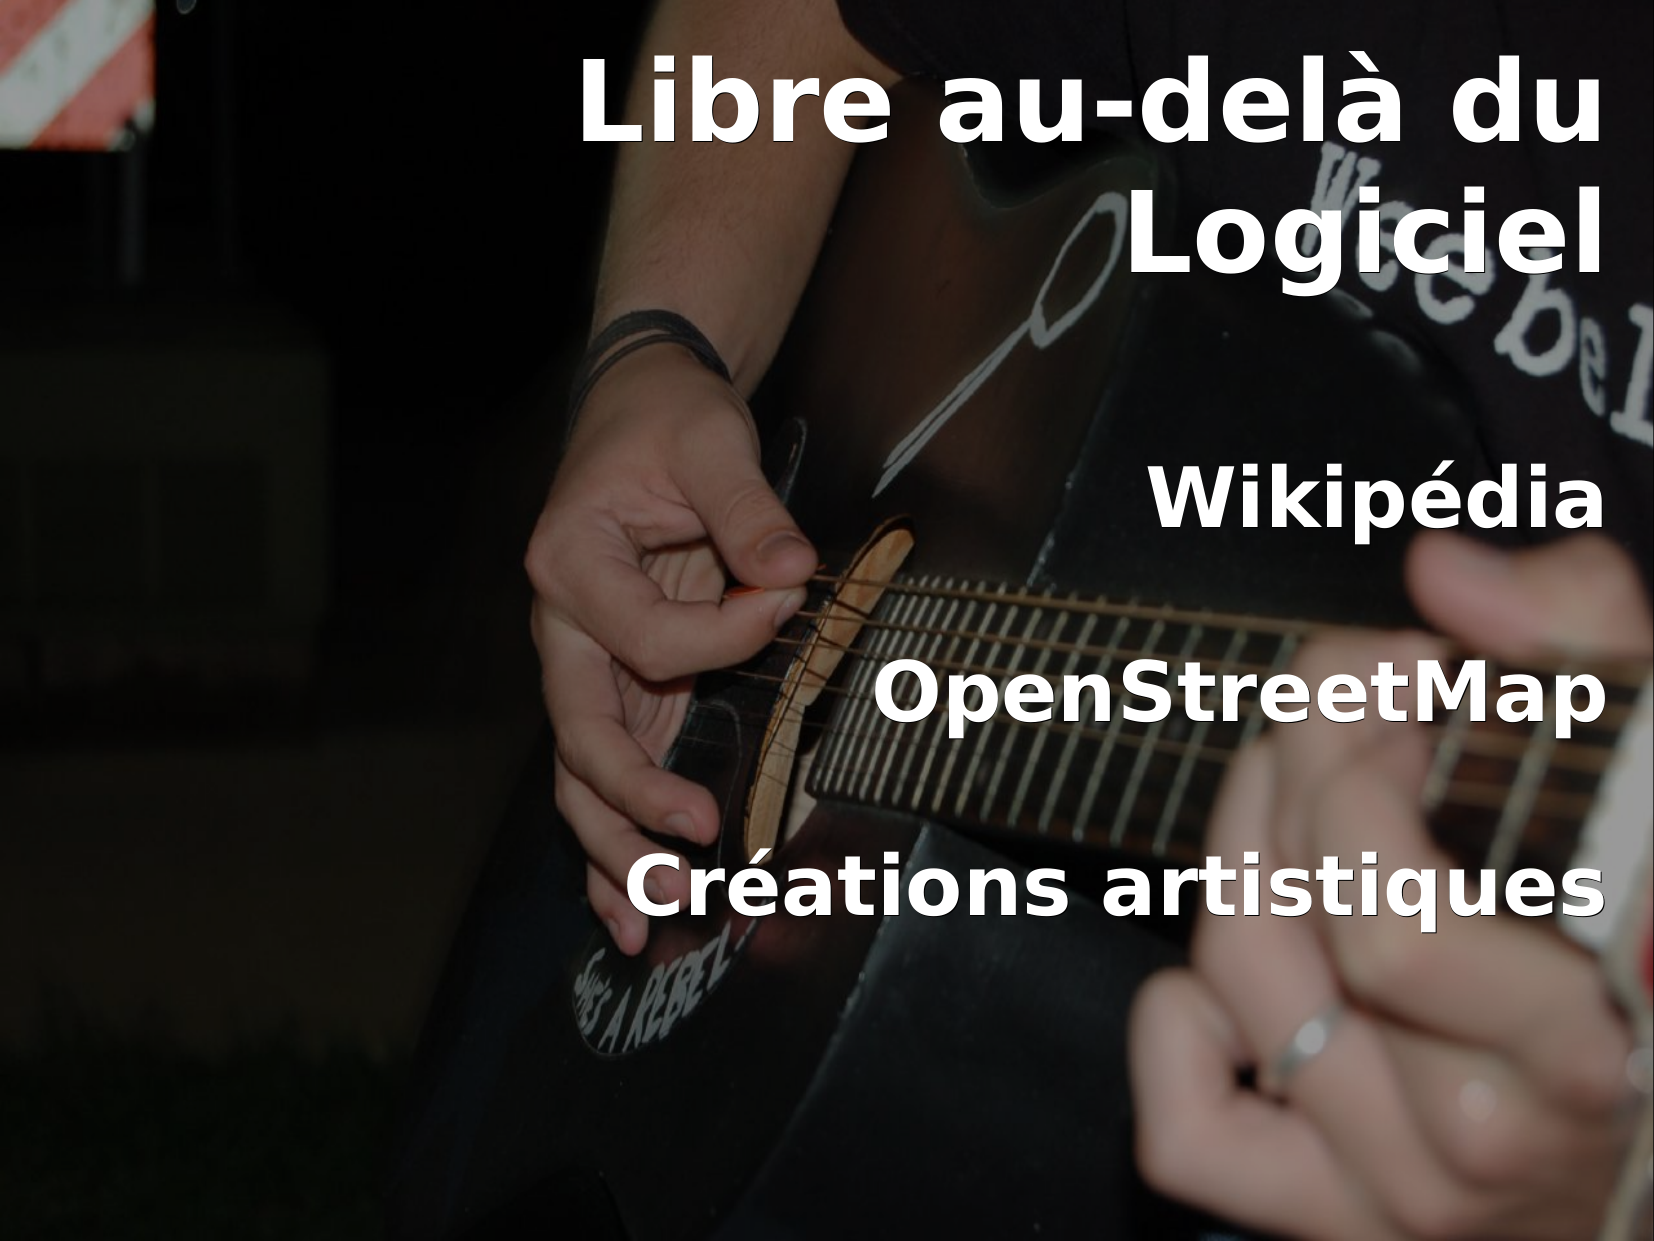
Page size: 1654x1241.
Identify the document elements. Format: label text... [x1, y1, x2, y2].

text_box Wikipédia OpenStreetMap Créations artistiques [162, 442, 1625, 1093]
text_box Libre au-delà du Logiciel [162, 29, 1625, 307]
picture [0, 0, 1654, 1241]
